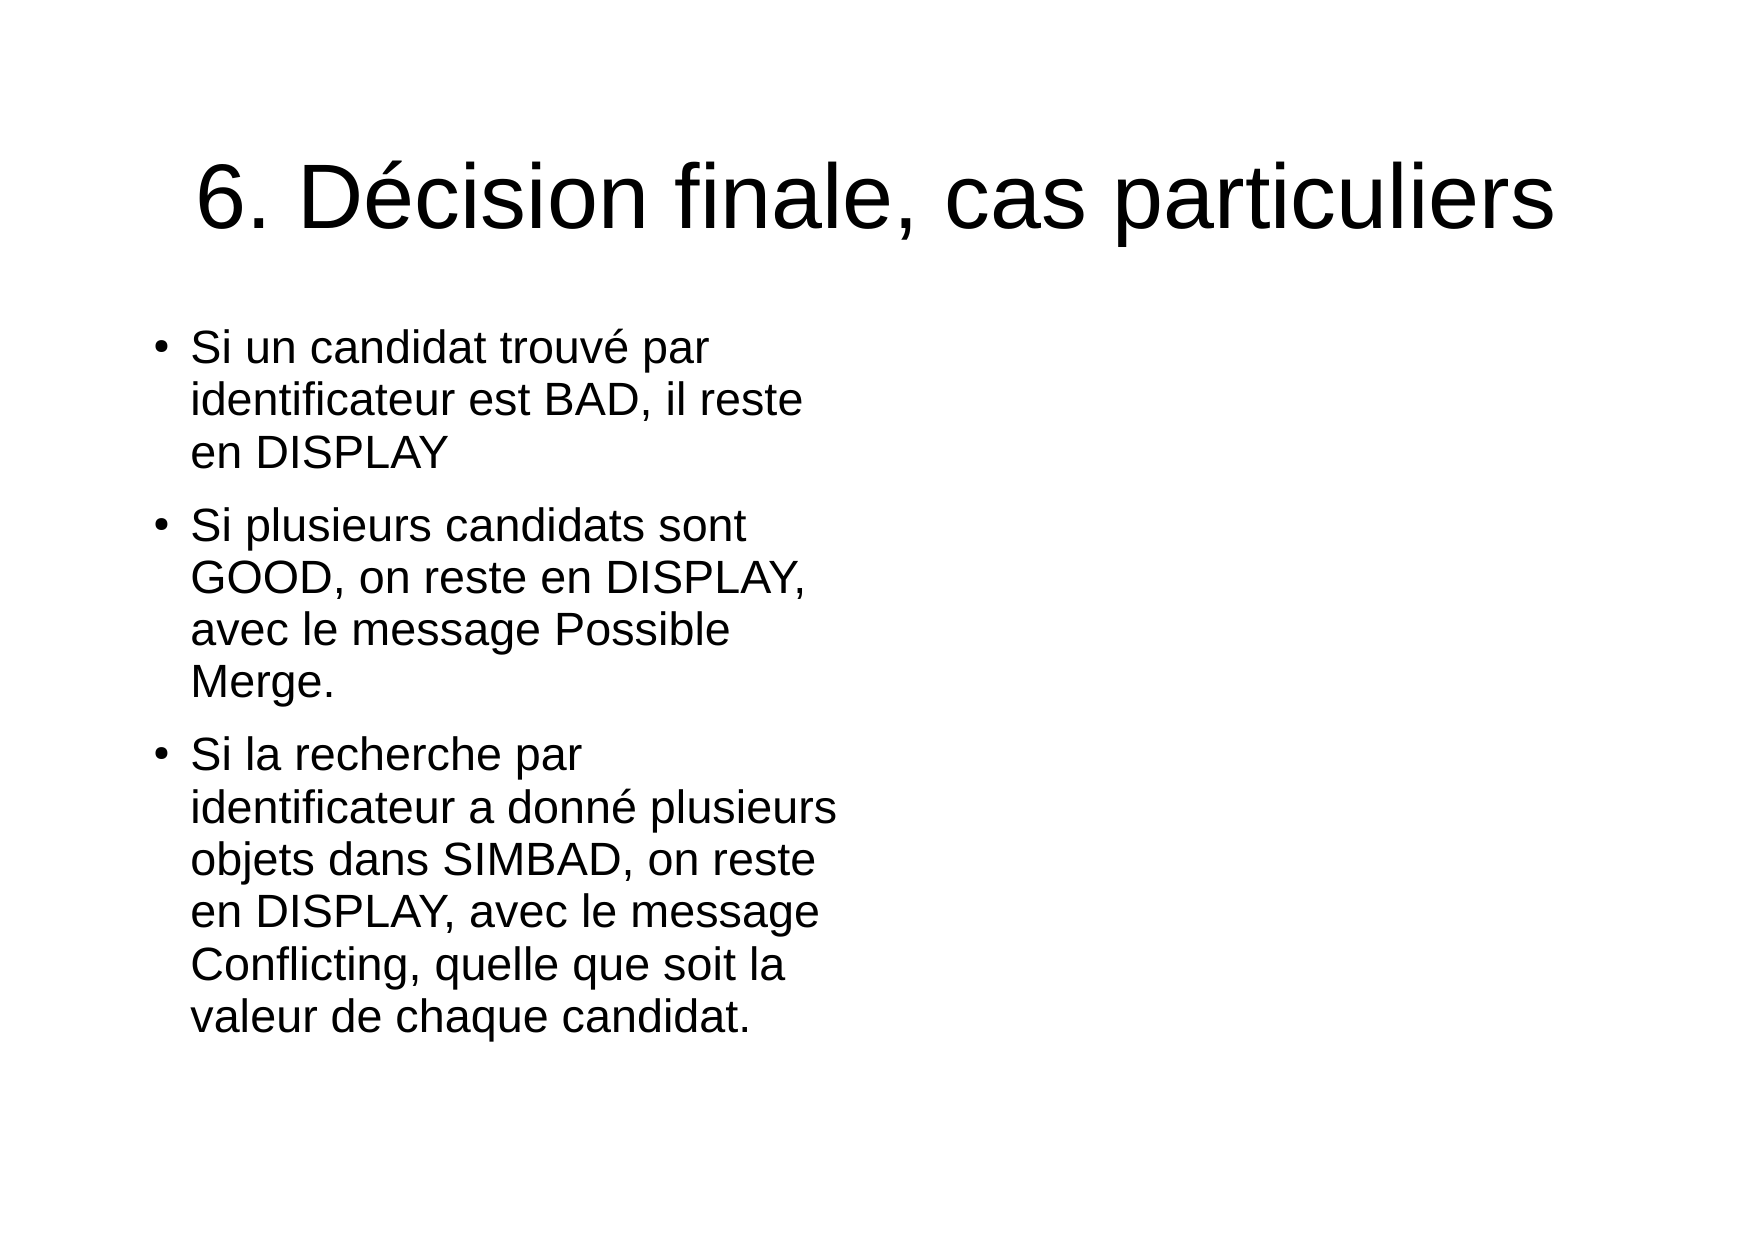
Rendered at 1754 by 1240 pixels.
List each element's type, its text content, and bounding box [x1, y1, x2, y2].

title 6. Décision finale, cas particuliers [140, 111, 1614, 284]
list Si un candidat trouvé par identificateur est BAD, il reste en DISPLAY Si plusieurs candidats sont GOOD, on reste en DISPLAY, avec le message Possible Merge. Si la recherche par identificateur a donné plusieurs objets dans SIMBAD, on reste en DISPLAY, avec le message Conflicting, quelle que soit la valeur de chaque candidat. [140, 321, 860, 1062]
